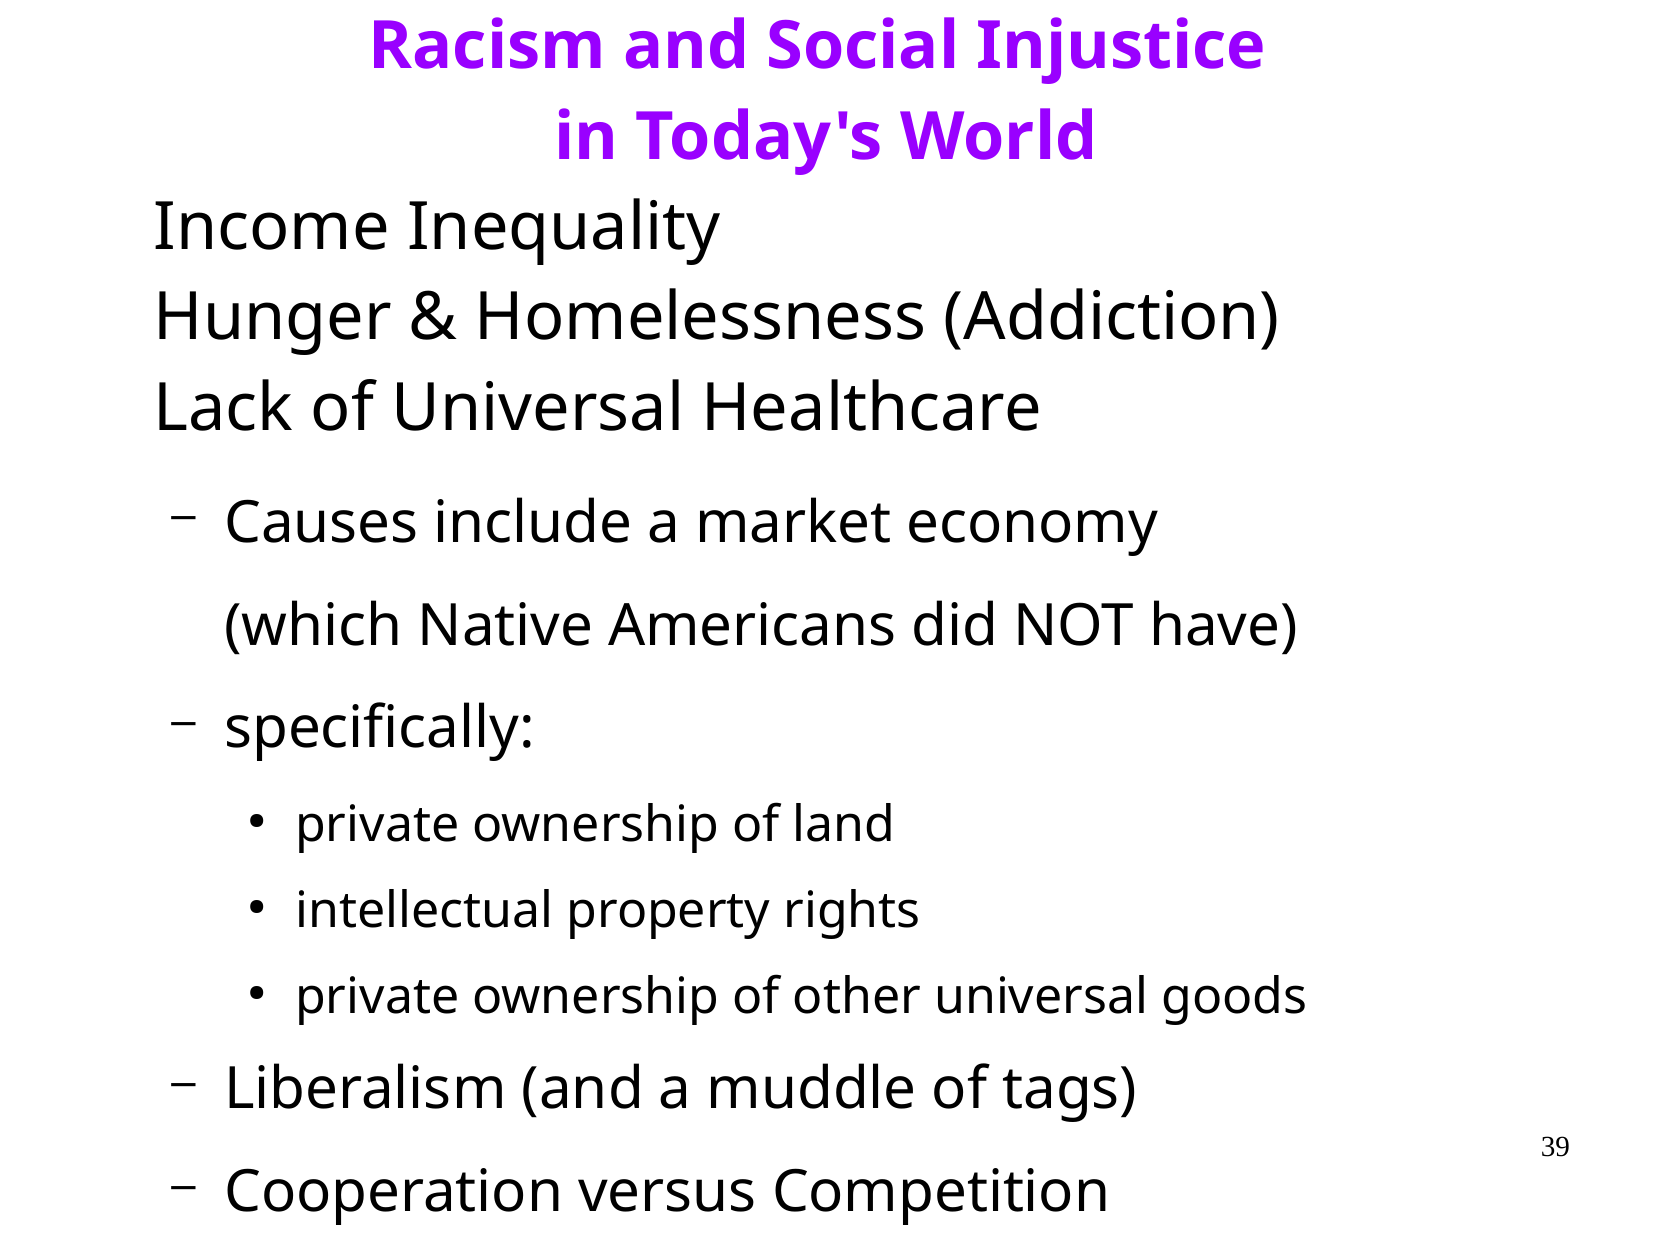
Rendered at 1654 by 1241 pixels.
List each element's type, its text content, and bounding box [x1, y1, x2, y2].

list Income Inequality Hunger & Homelessness (Addiction) Lack of Universal Healthcare Causes include a market economy (which Native Americans did NOT have) specifically: private ownership of land intellectual property rights private ownership of other universal goods Liberalism (and a muddle of tags) Cooperation versus Competition Consilience (E. O. Wilson) [82, 178, 1571, 1225]
title Racism and Social Injustice in Today's World [82, 0, 1571, 178]
